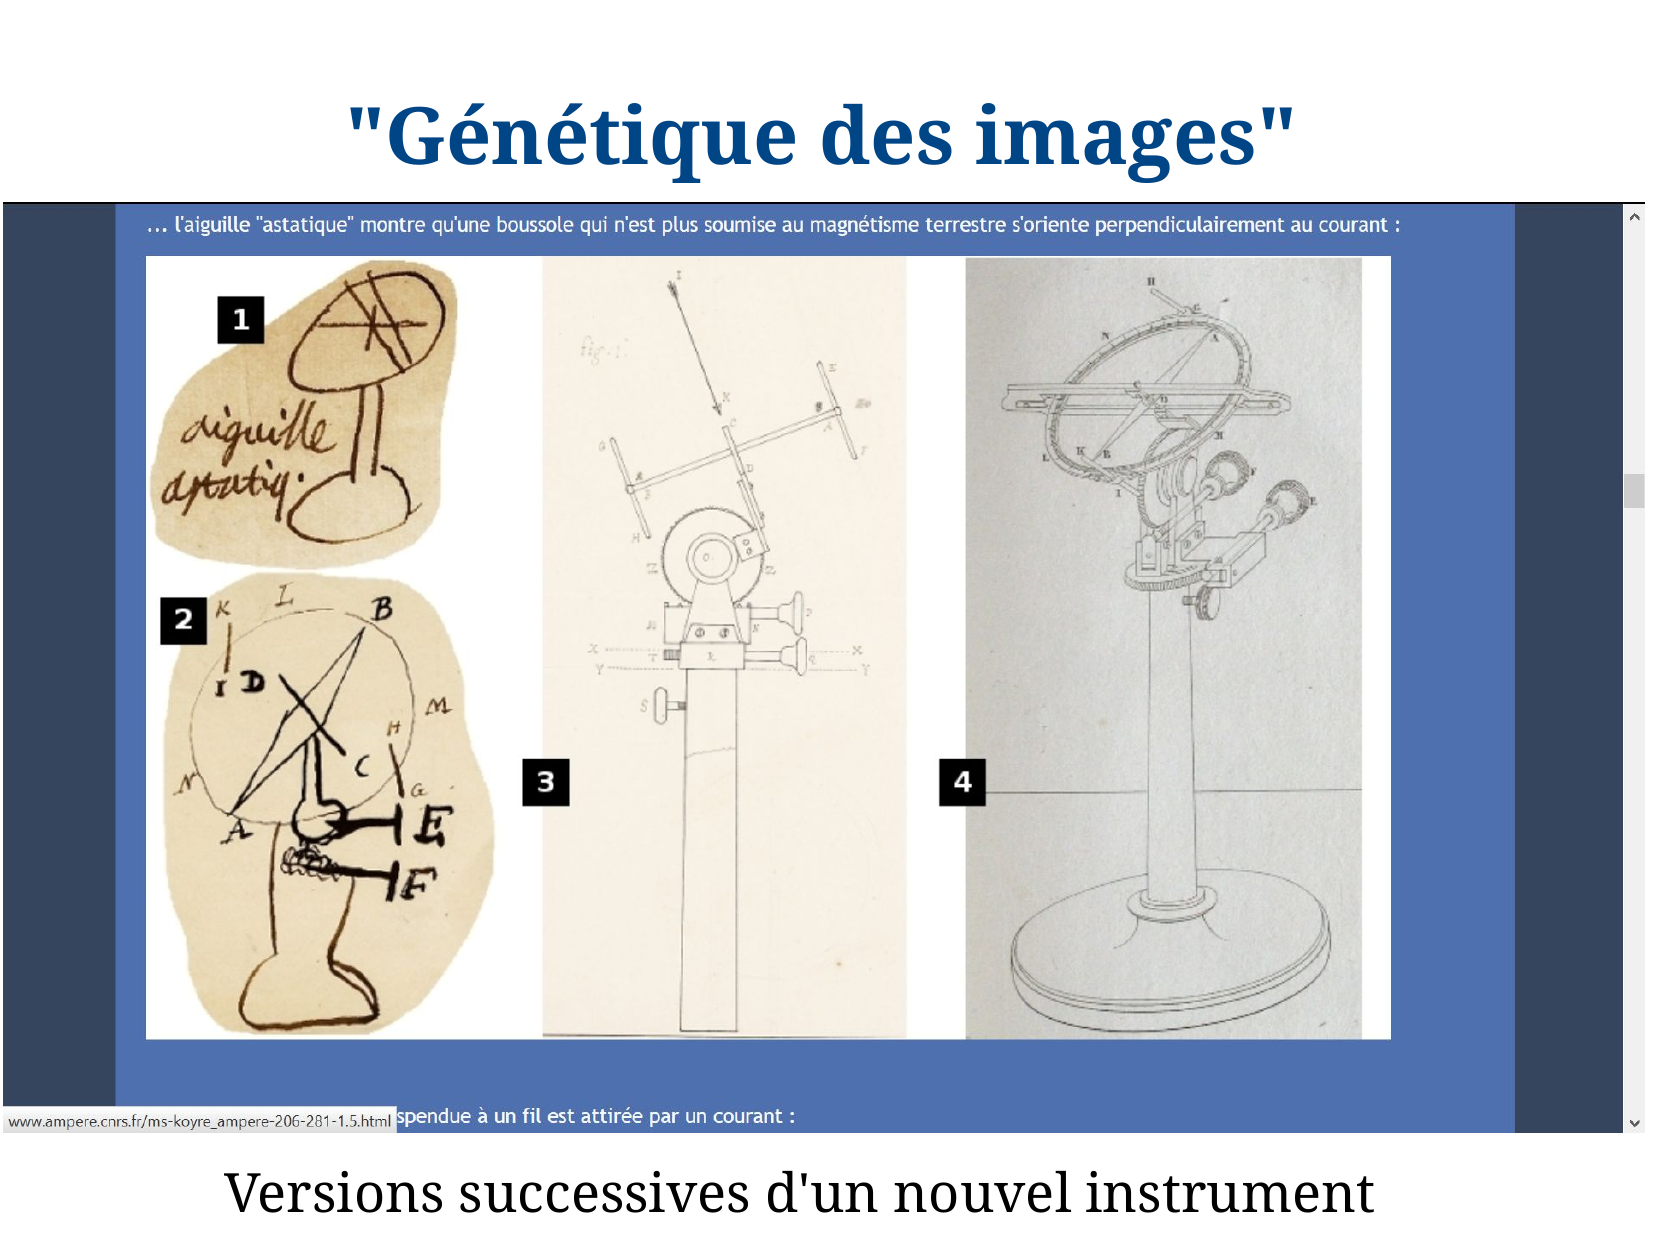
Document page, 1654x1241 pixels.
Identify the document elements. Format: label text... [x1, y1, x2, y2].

picture [0, 47, 1645, 1133]
text_box Versions successives d'un nouvel instrument [210, 1133, 1548, 1224]
text_box "Génétique des images" [330, 72, 1357, 178]
